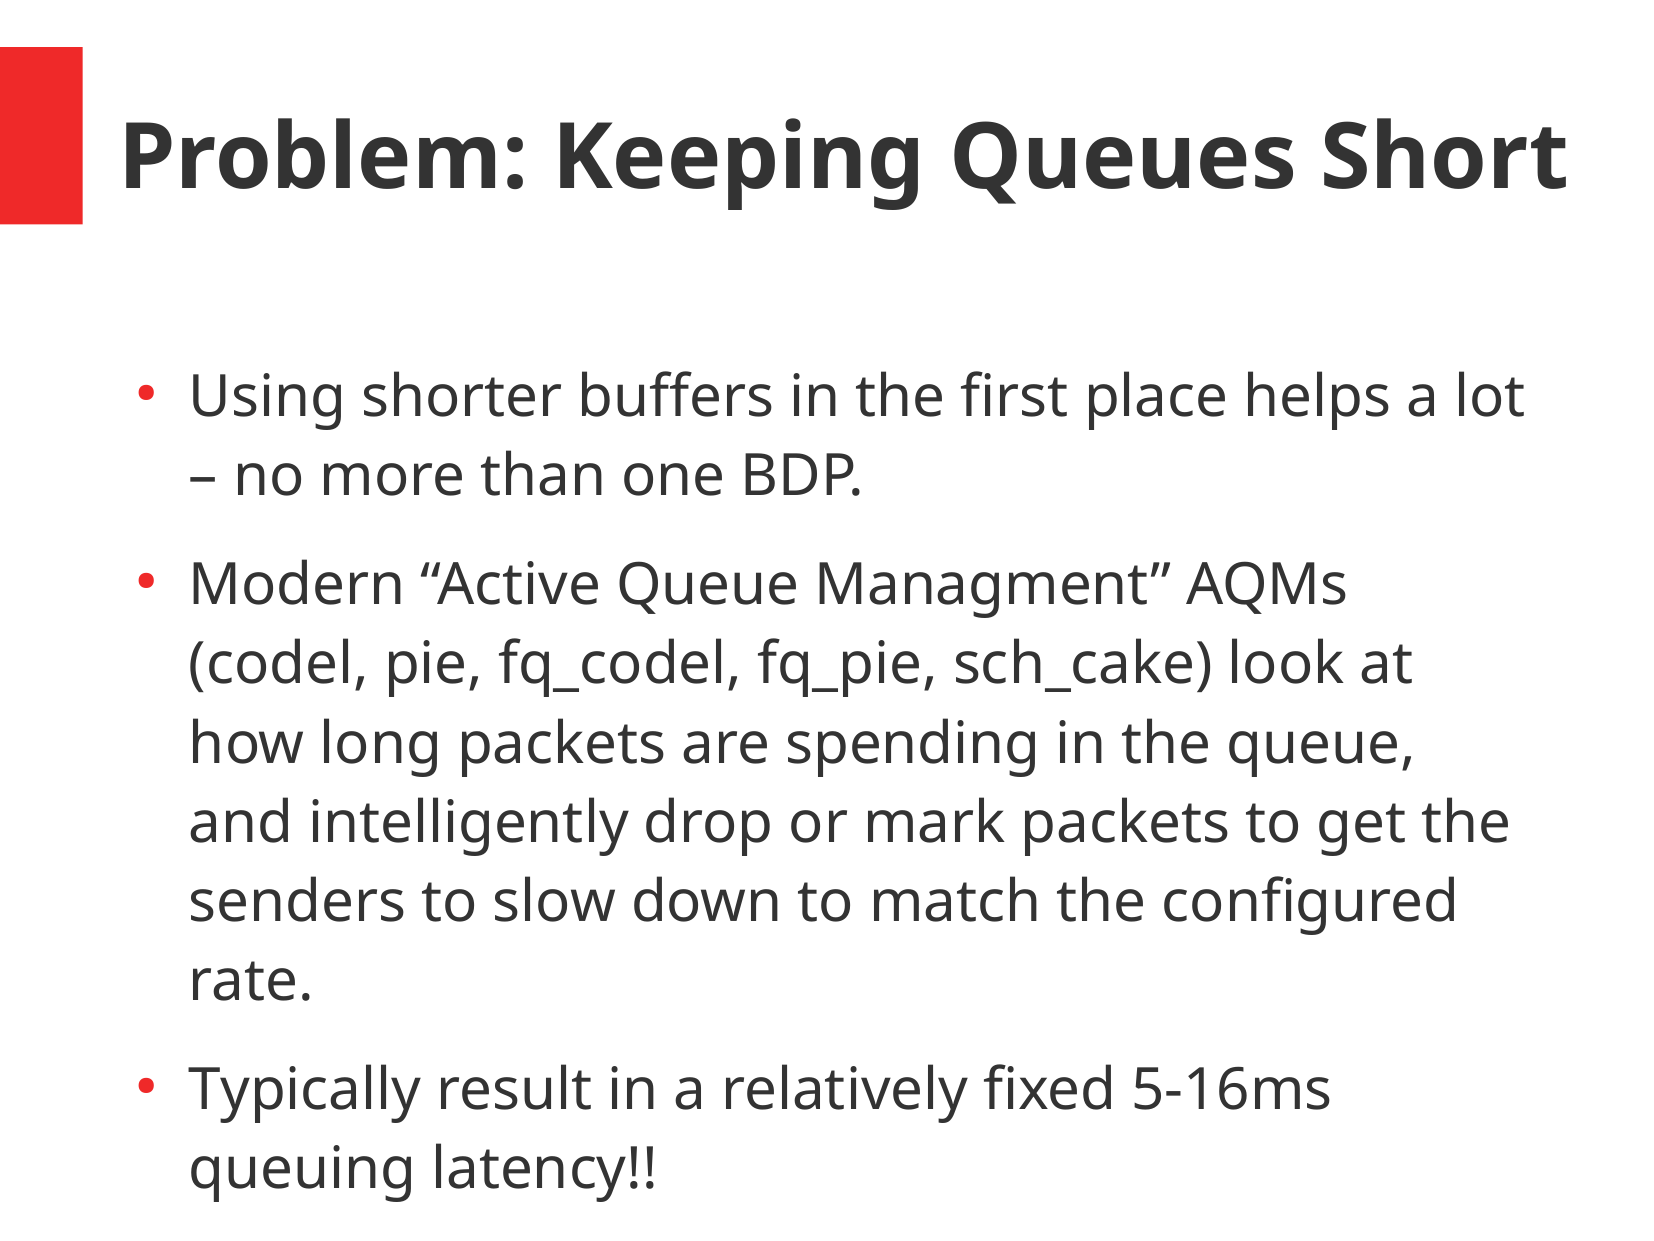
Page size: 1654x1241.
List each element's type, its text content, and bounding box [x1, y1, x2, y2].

list Using shorter buffers in the first place helps a lot – no more than one BDP. Modern “Active Queue Managment” AQMs (codel, pie, fq_codel, fq_pie, sch_cake) look at how long packets are spending in the queue, and intelligently drop or mark packets to get the senders to slow down to match the configured rate. Typically result in a relatively fixed 5-16ms queuing latency!! [118, 354, 1536, 1074]
title Problem: Keeping Queues Short [118, 49, 1571, 257]
